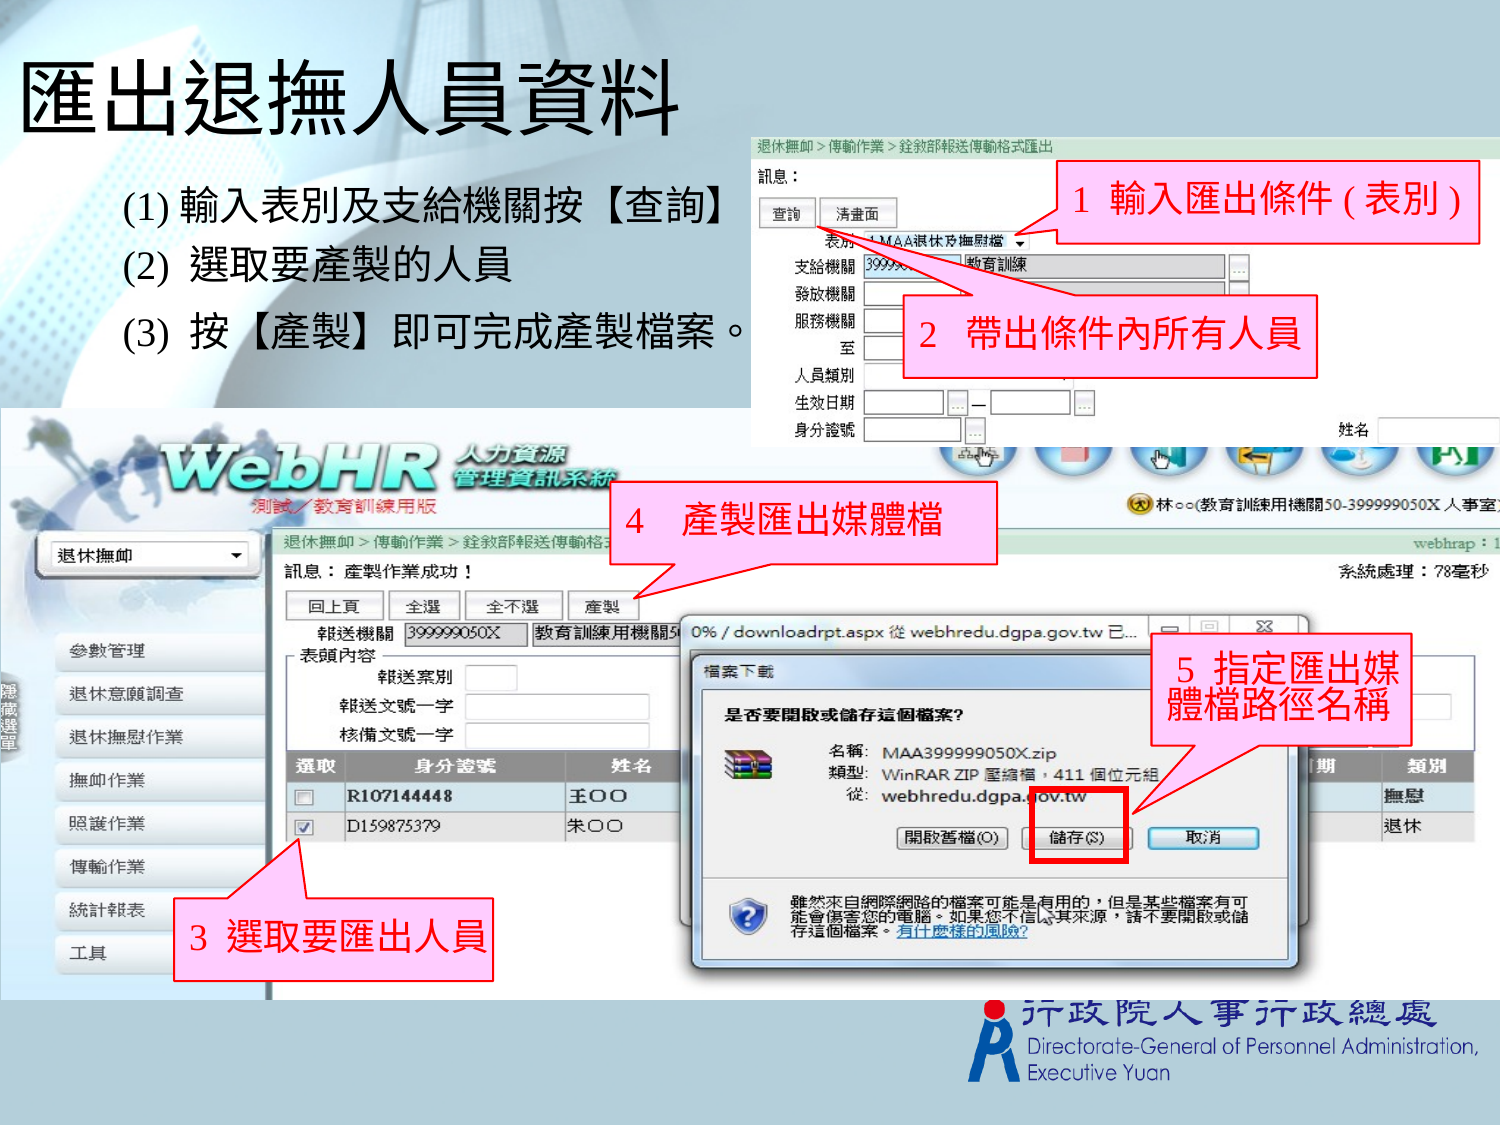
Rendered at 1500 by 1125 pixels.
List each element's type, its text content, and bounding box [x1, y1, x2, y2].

title 匯出退撫人員資料 [1, 31, 1500, 161]
text_box 2 帶出條件內所有人員 [817, 226, 1317, 378]
text_box 4 產製匯出媒體檔 [610, 481, 998, 599]
text_box 3 選取要匯出人員 [174, 839, 494, 982]
text_box 5 指定匯出媒 體檔路徑名稱 [1132, 633, 1412, 814]
picture [1, 137, 1500, 1000]
text_box 1 輸入匯出條件(表別) [1015, 160, 1480, 244]
list (1)輸入表別及支給機關按【查詢】 (2) 選取要產製的人員 (3) 按【產製】即可完成產製檔案。 [53, 172, 751, 362]
